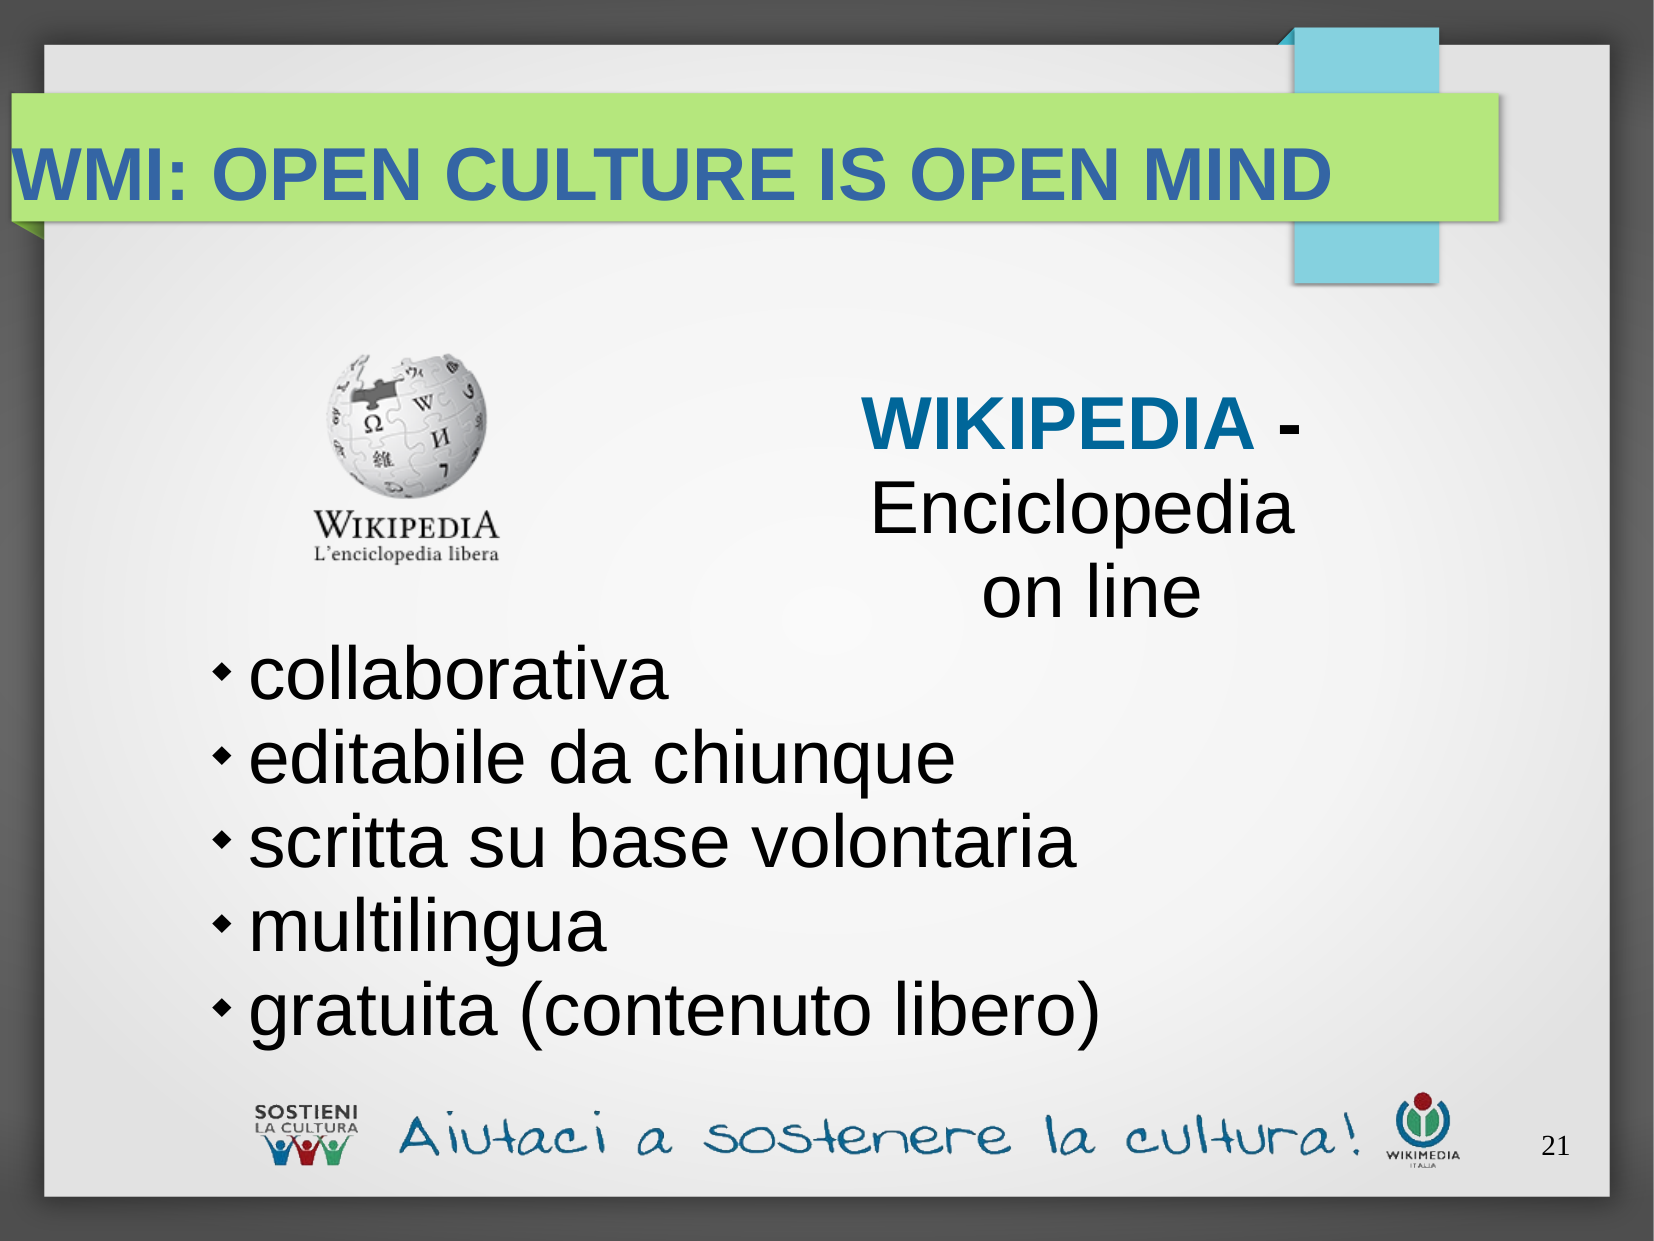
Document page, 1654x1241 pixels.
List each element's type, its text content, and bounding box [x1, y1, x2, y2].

title WMI: OPEN CULTURE IS OPEN MIND [11, 17, 1642, 249]
text_box collaborativa editabile da chiunque scritta su base volontaria multilingua gratuita (contenuto libero) [177, 614, 1512, 1069]
text_box WIKIPEDIA - Enciclopedia on line [625, 342, 1560, 674]
picture [0, 0, 1654, 1241]
